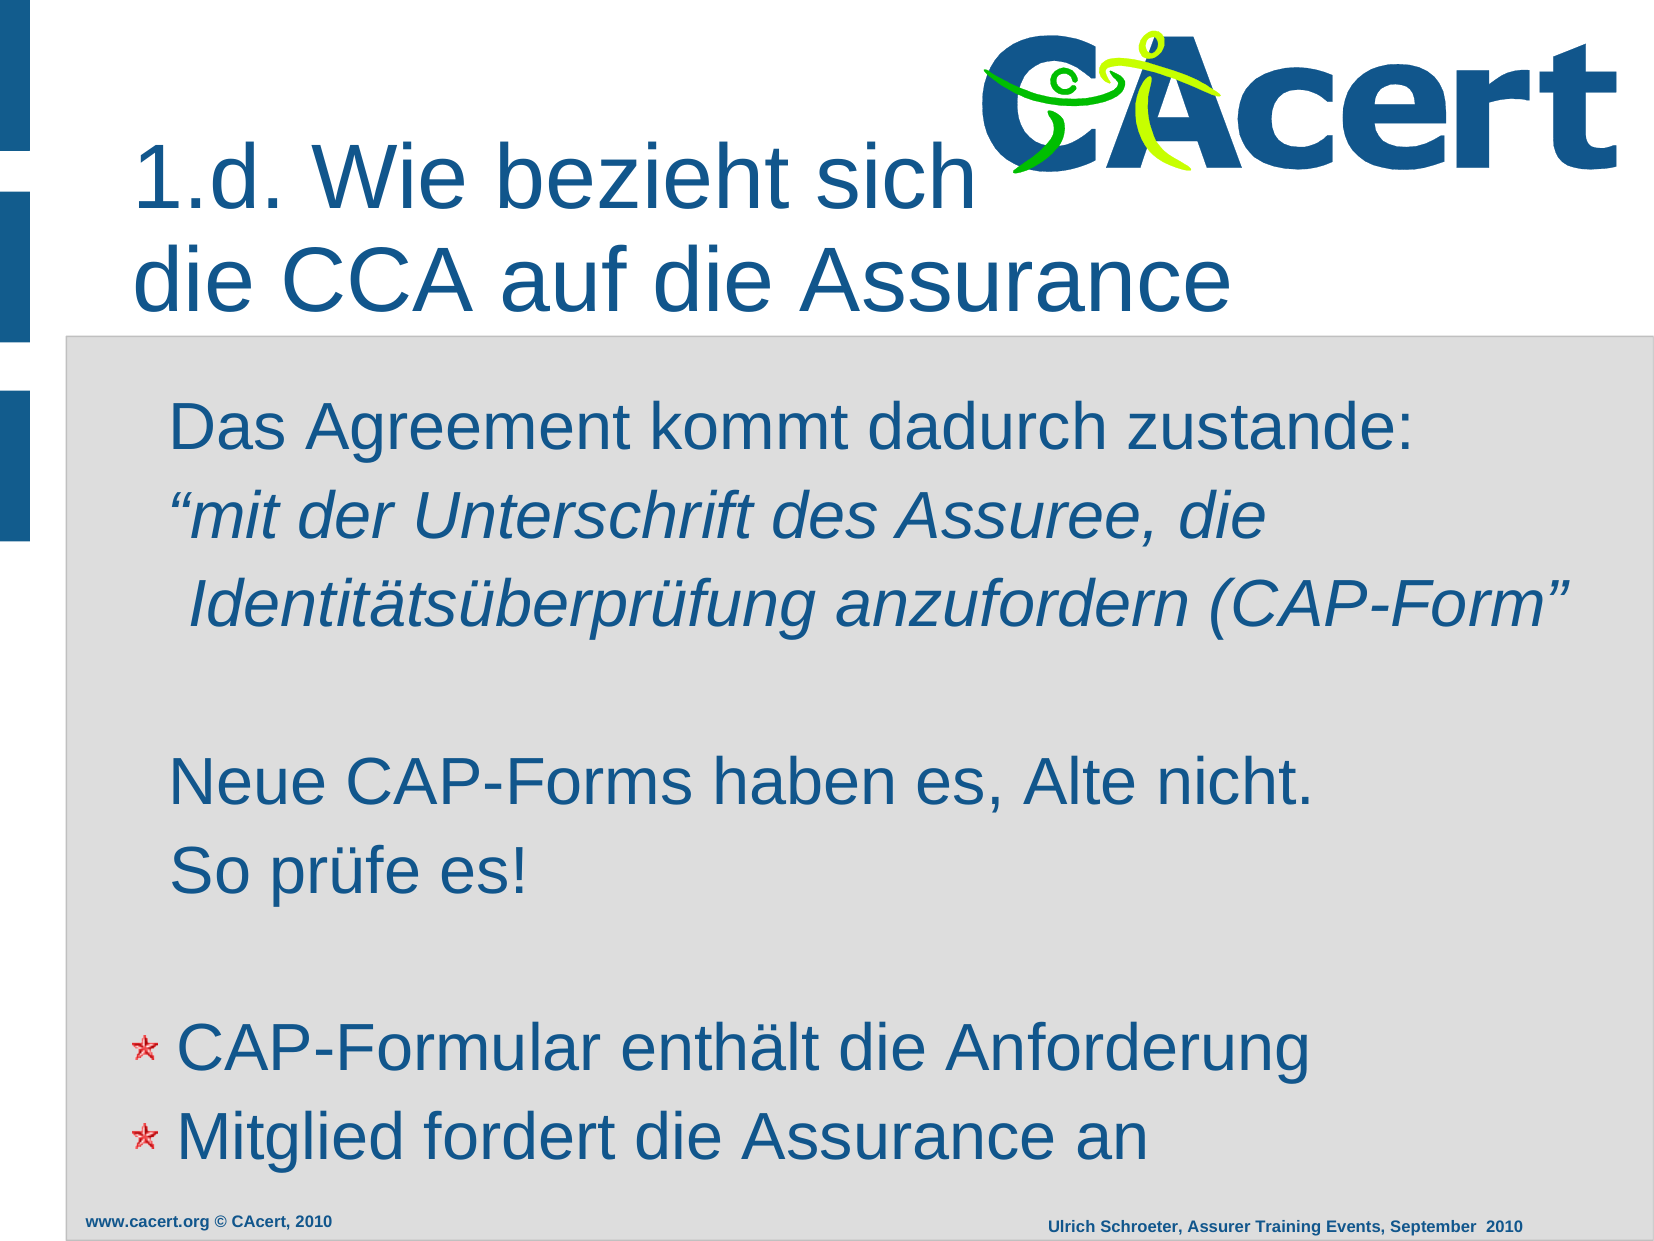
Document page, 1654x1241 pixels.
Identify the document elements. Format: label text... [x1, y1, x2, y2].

text_box Das Agreement kommt dadurch zustande: “mit der Unterschrift des Assuree, die Identitätsüberprüfung anzufordern (CAP-Form” Neue CAP-Forms haben es, Alte nicht. So prüfe es! CAP-Formular enthält die Anforderung Mitglied fordert die Assurance an [118, 367, 1597, 1182]
text_box 1.d. Wie bezieht sich die CCA auf die Assurance [118, 118, 1250, 339]
